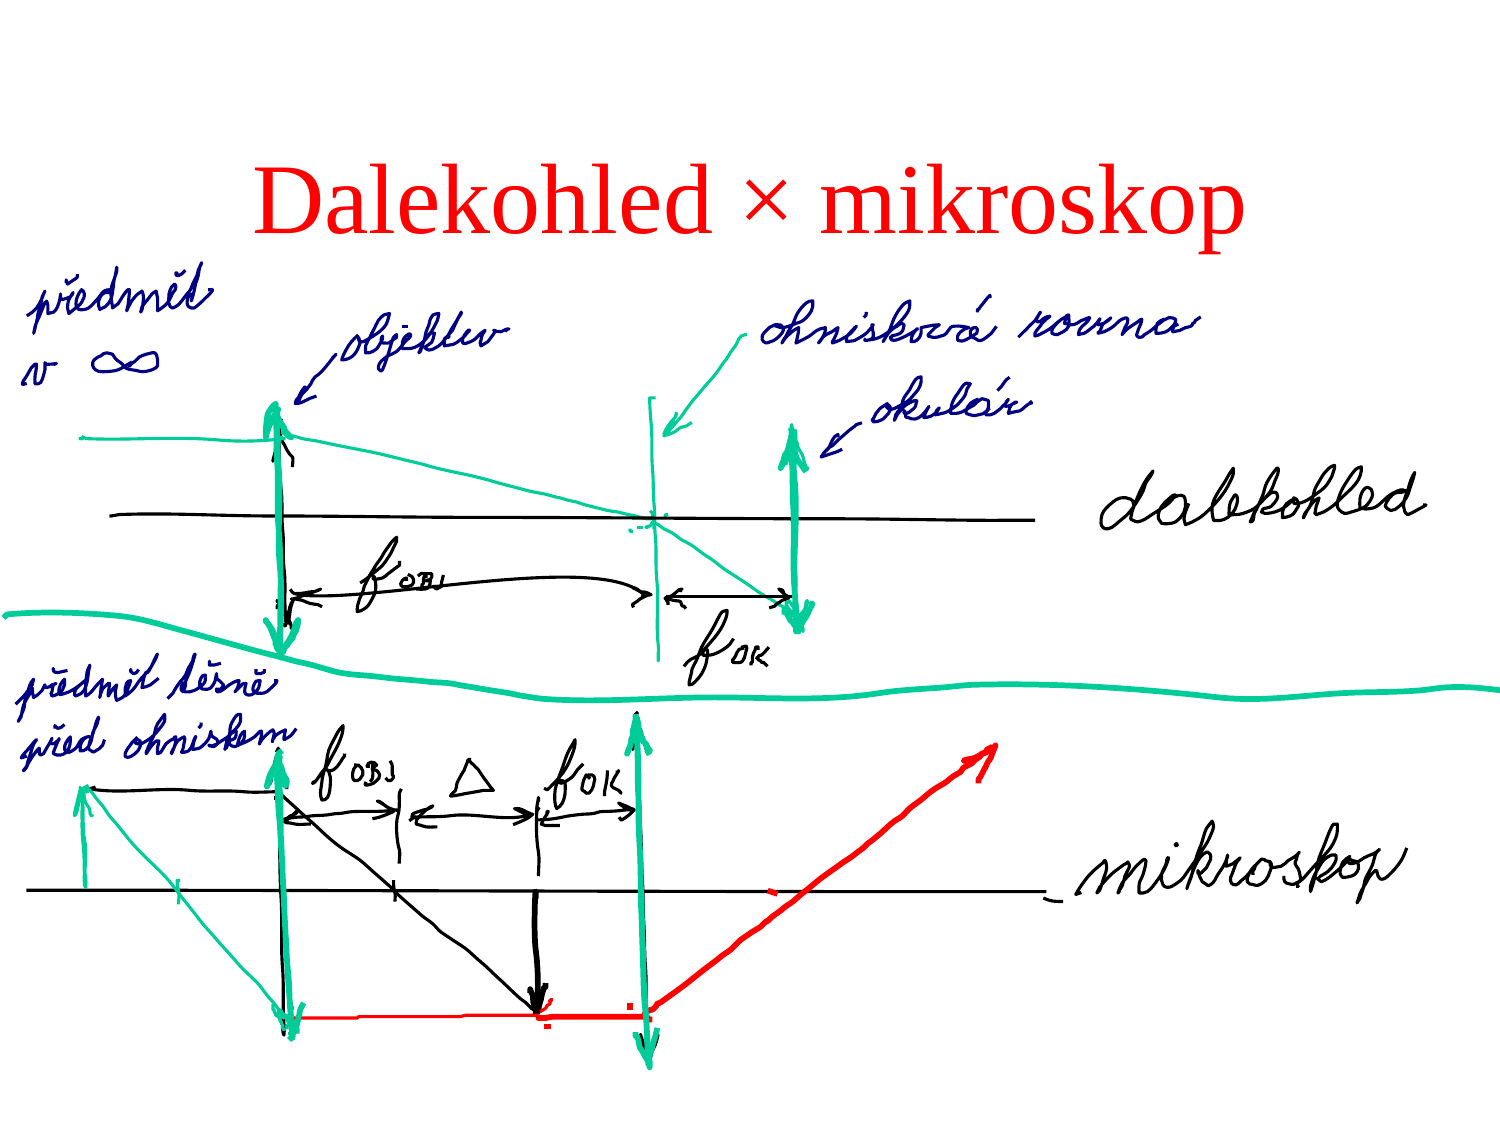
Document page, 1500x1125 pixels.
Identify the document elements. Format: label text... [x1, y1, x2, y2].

title Dalekohled × mikroskop [112, 99, 1388, 288]
